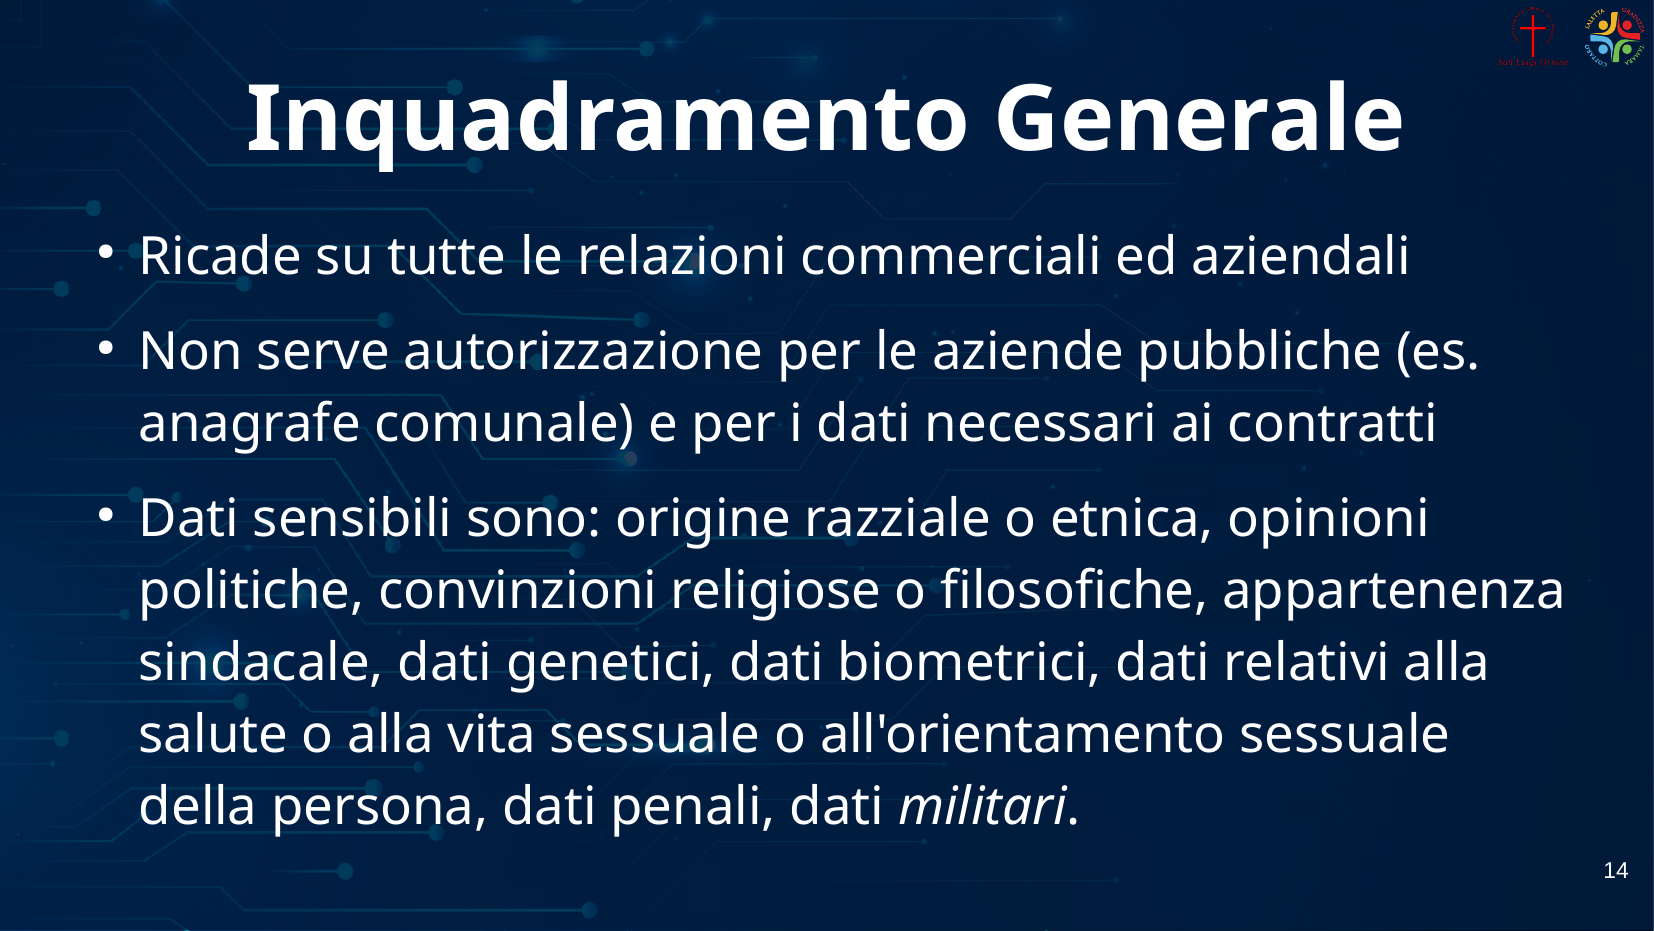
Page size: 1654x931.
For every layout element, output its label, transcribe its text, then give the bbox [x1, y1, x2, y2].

picture [1498, 7, 1568, 37]
title Inquadramento Generale [82, 37, 1571, 193]
list Ricade su tutte le relazioni commerciali ed aziendali Non serve autorizzazione per le aziende pubbliche (es. anagrafe comunale) e per i dati necessari ai contratti Dati sensibili sono: origine razziale o etnica, opinioni politiche, convinzioni religiose o filosofiche, appartenenza sindacale, dati genetici, dati biometrici, dati relativi alla salute o alla vita sessuale o all'orientamento sessuale della persona, dati penali, dati militari. [82, 217, 1571, 857]
